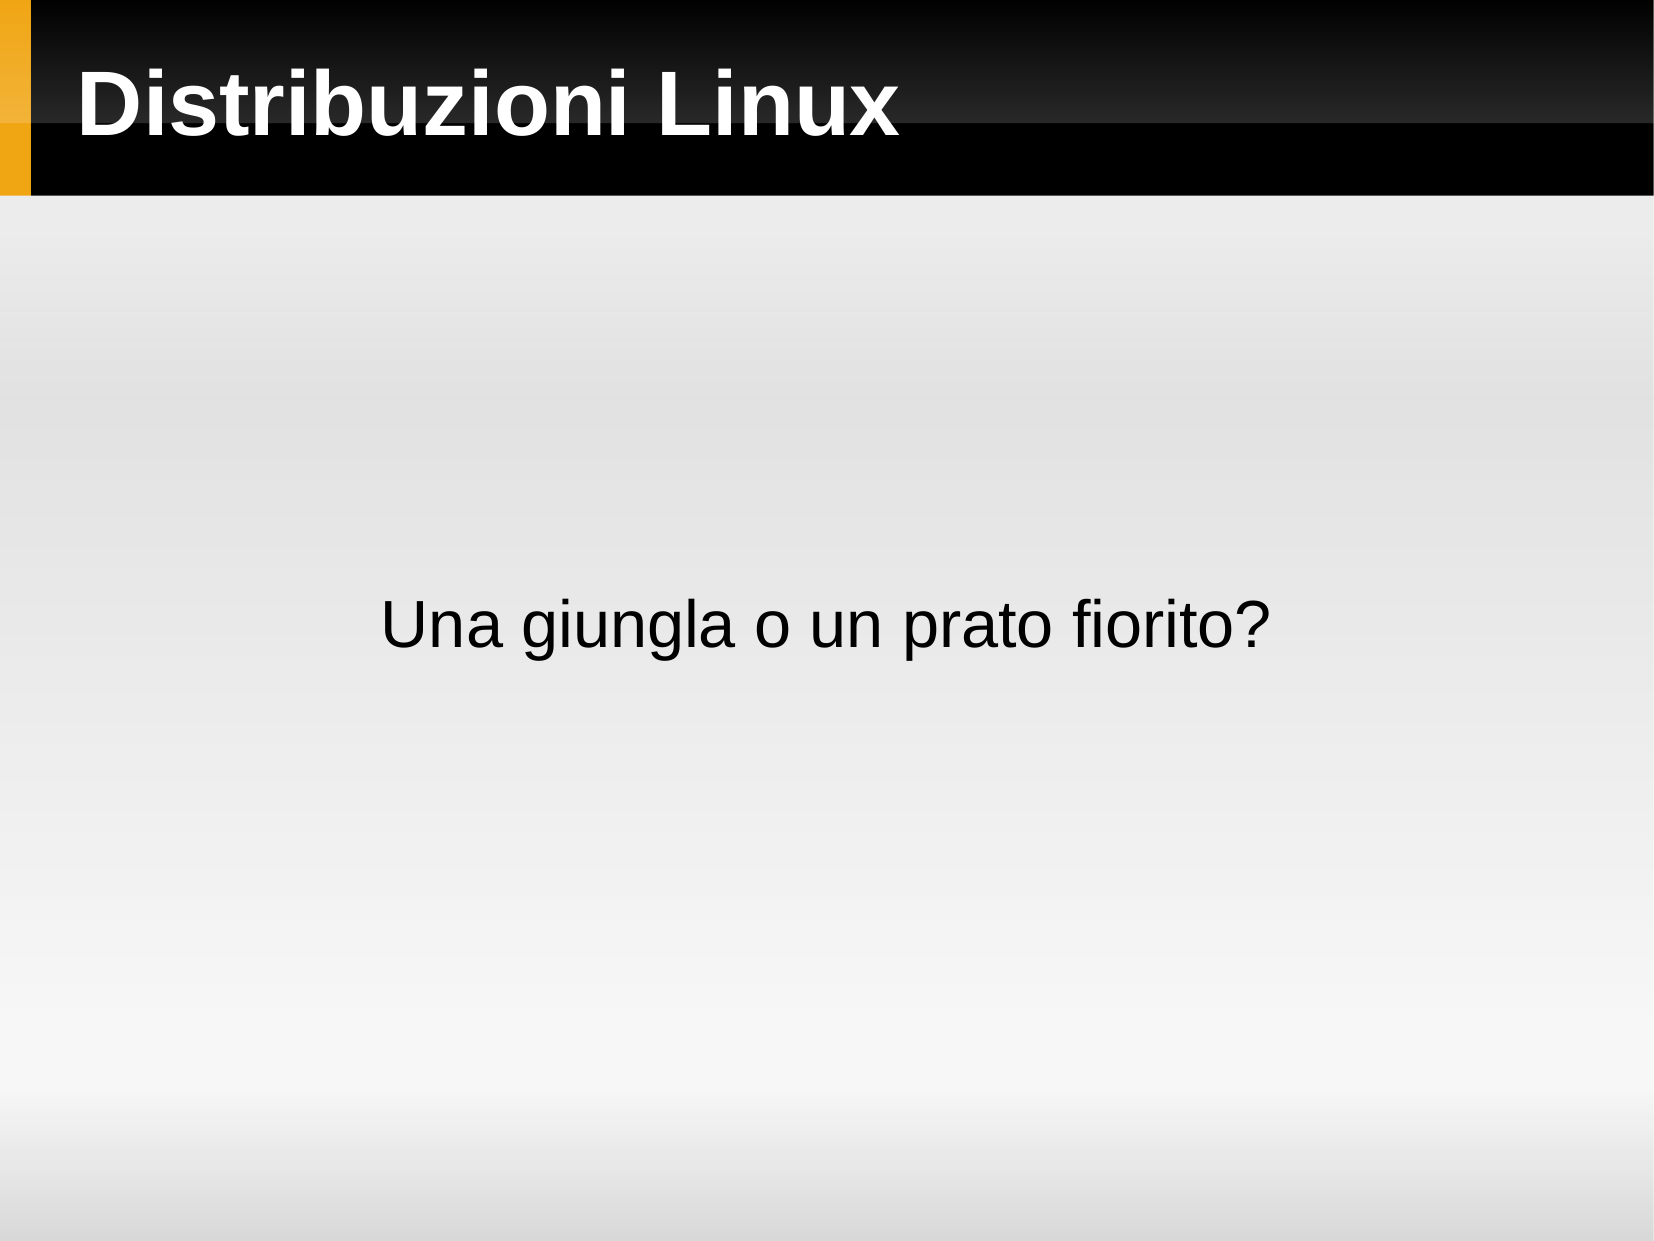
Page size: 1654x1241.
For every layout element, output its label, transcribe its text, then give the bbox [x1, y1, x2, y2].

subtitle Una giungla o un prato fiorito? [82, 290, 1571, 1109]
title Distribuzioni Linux [76, 0, 1565, 208]
picture [0, 0, 1654, 1241]
